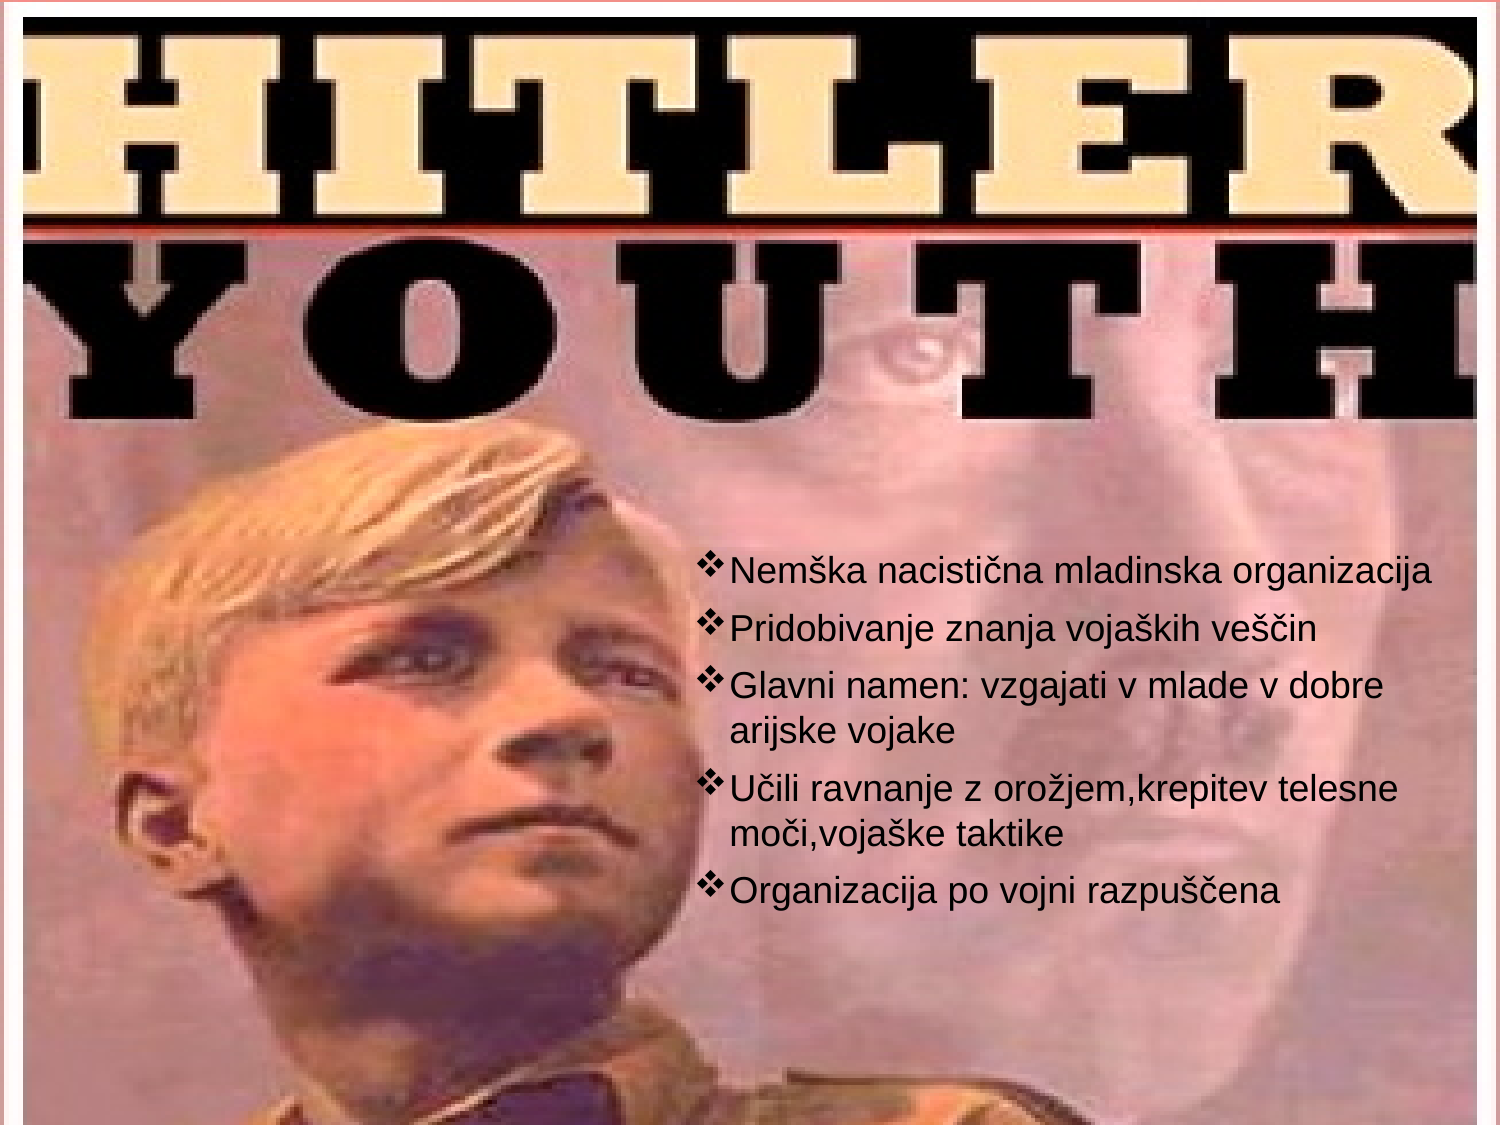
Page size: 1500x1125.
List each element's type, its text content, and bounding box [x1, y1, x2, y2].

picture [0, 0, 1500, 1125]
text_box Nemška nacistična mladinska organizacija Pridobivanje znanja vojaških veščin Glavni namen: vzgajati v mlade v dobre arijske vojake Učili ravnanje z orožjem,krepitev telesne moči,vojaške taktike Organizacija po vojni razpuščena [679, 538, 1447, 919]
